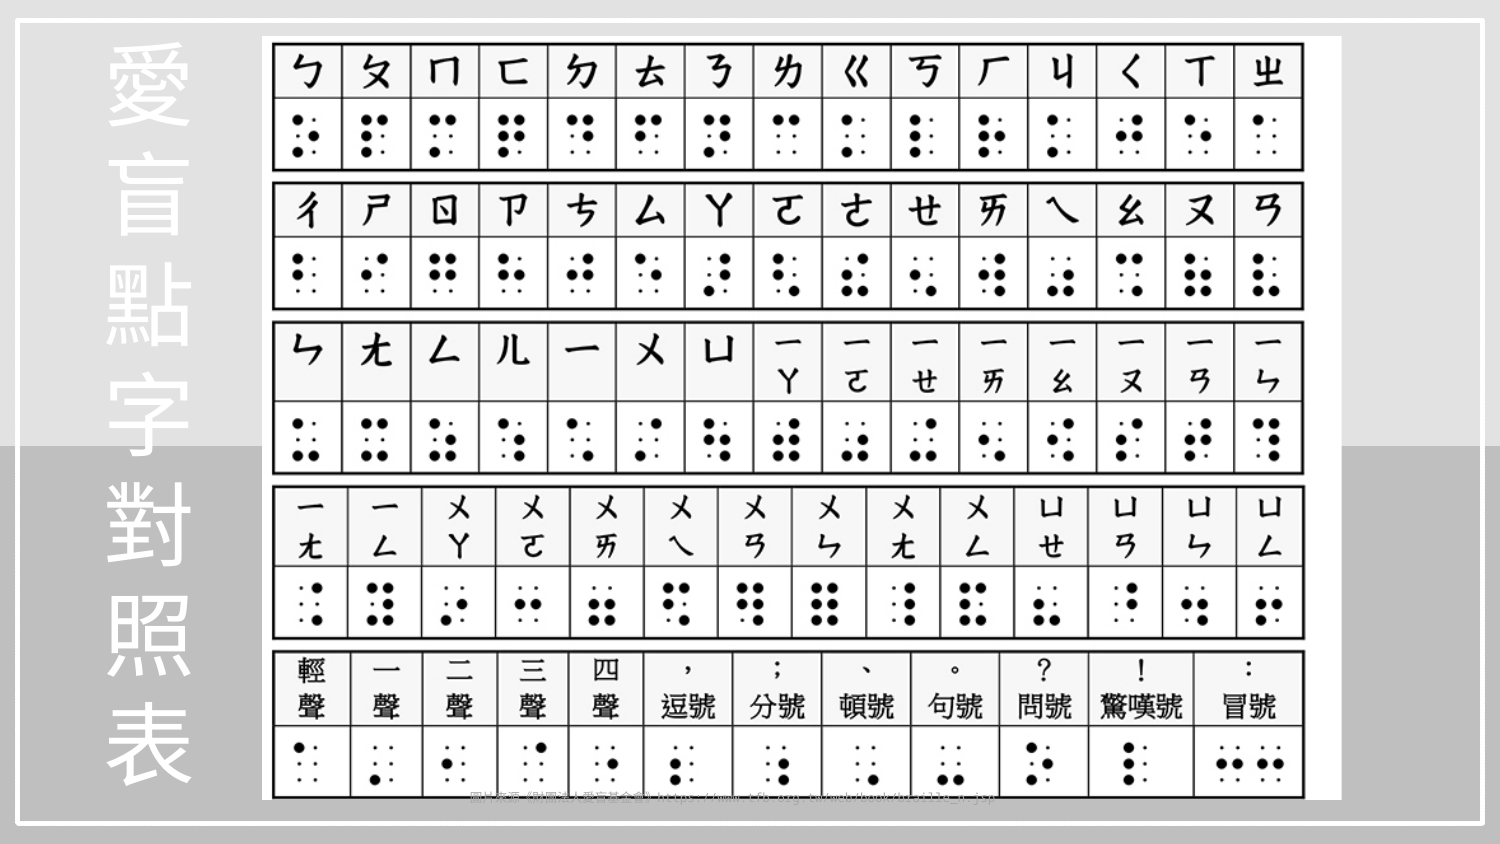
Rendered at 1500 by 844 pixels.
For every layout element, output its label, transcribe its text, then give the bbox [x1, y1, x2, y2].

picture [266, 36, 1342, 800]
text_box 圖片來源《財團法人愛盲基金會》https://www.tfb.org.tw/web/book/braille_n.jsp [454, 782, 1471, 814]
text_box 愛盲點字對照表 [88, 20, 266, 813]
